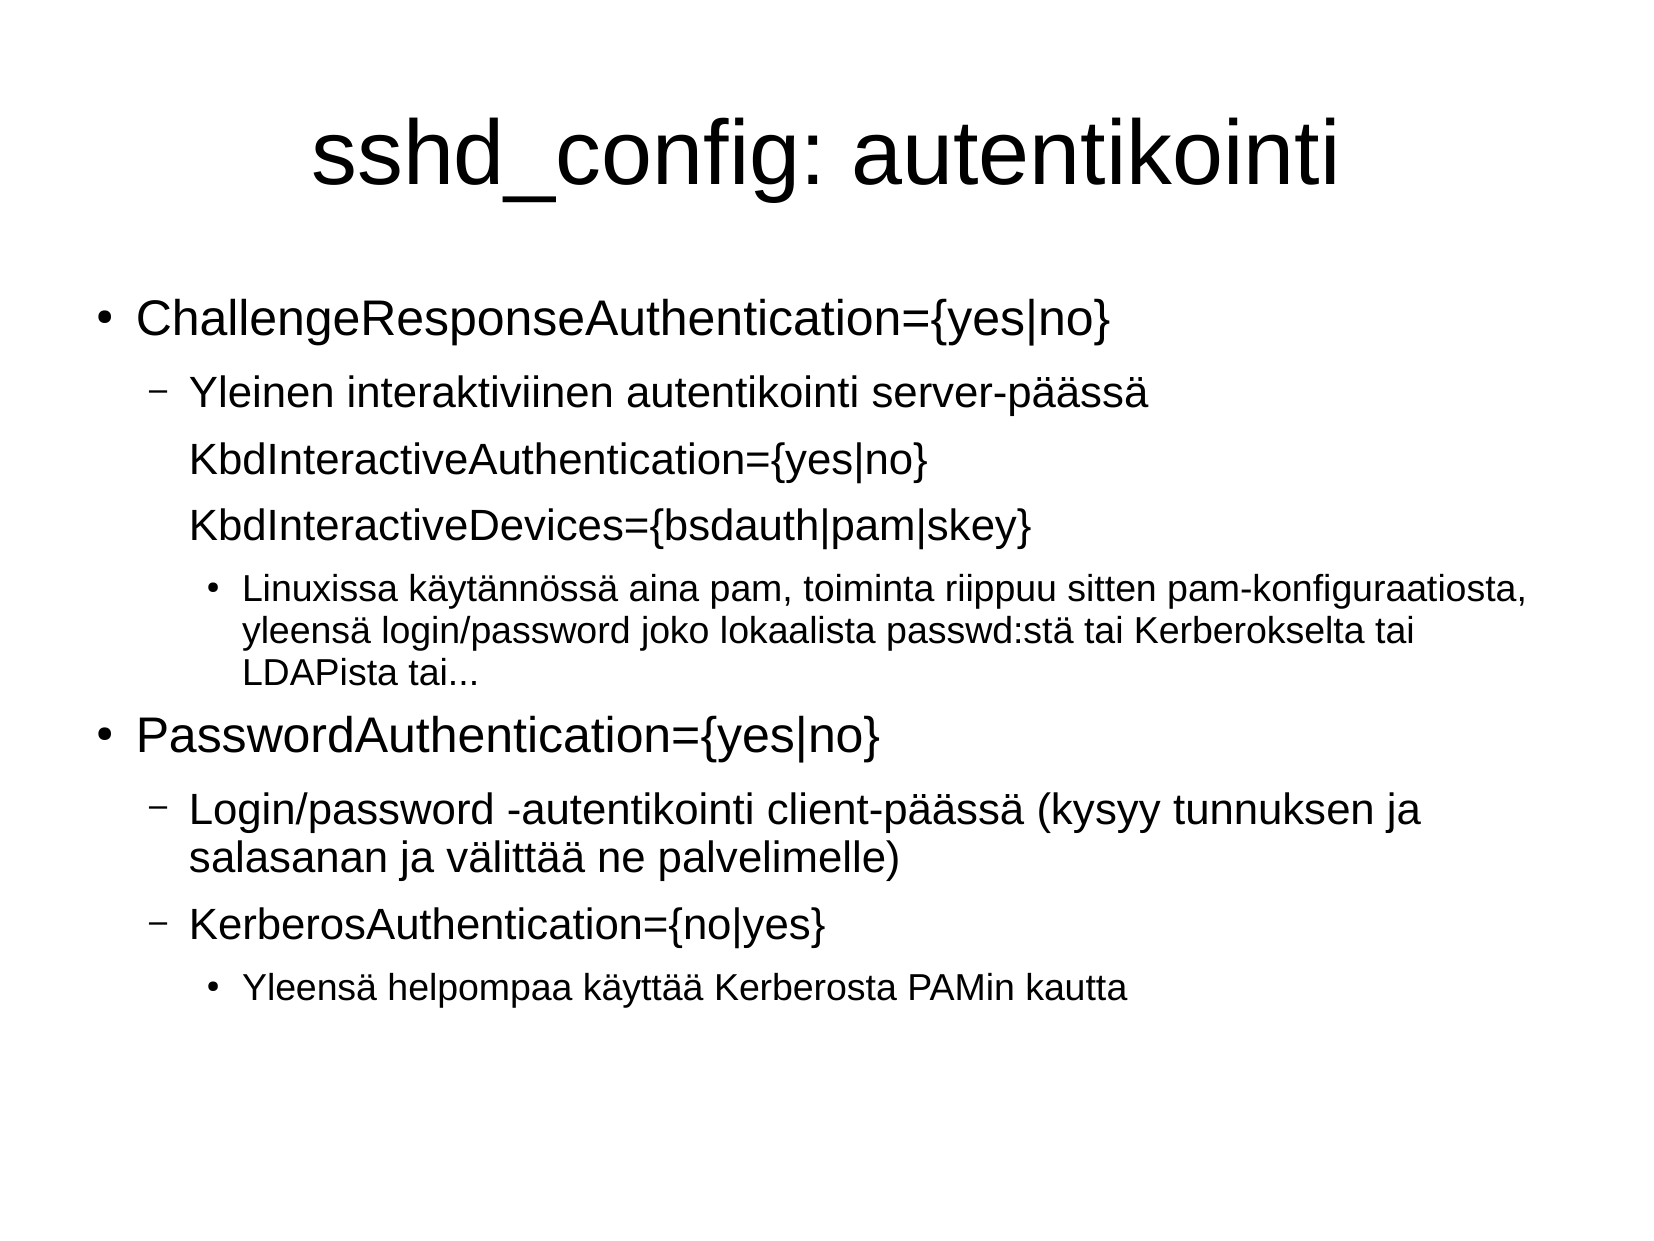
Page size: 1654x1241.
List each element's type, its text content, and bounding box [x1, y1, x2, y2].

title sshd_config: autentikointi [82, 49, 1571, 257]
list ChallengeResponseAuthentication={yes|no} Yleinen interaktiviinen autentikointi server-päässä KbdInteractiveAuthentication={yes|no} KbdInteractiveDevices={bsdauth|pam|skey} Linuxissa käytännössä aina pam, toiminta riippuu sitten pam-konfiguraatiosta, yleensä login/password joko lokaalista passwd:stä tai Kerberokselta tai LDAPista tai... PasswordAuthentication={yes|no} Login/password -autentikointi client-päässä (kysyy tunnuksen ja salasanan ja välittää ne palvelimelle) KerberosAuthentication={no|yes} Yleensä helpompaa käyttää Kerberosta PAMin kautta [82, 290, 1571, 1010]
